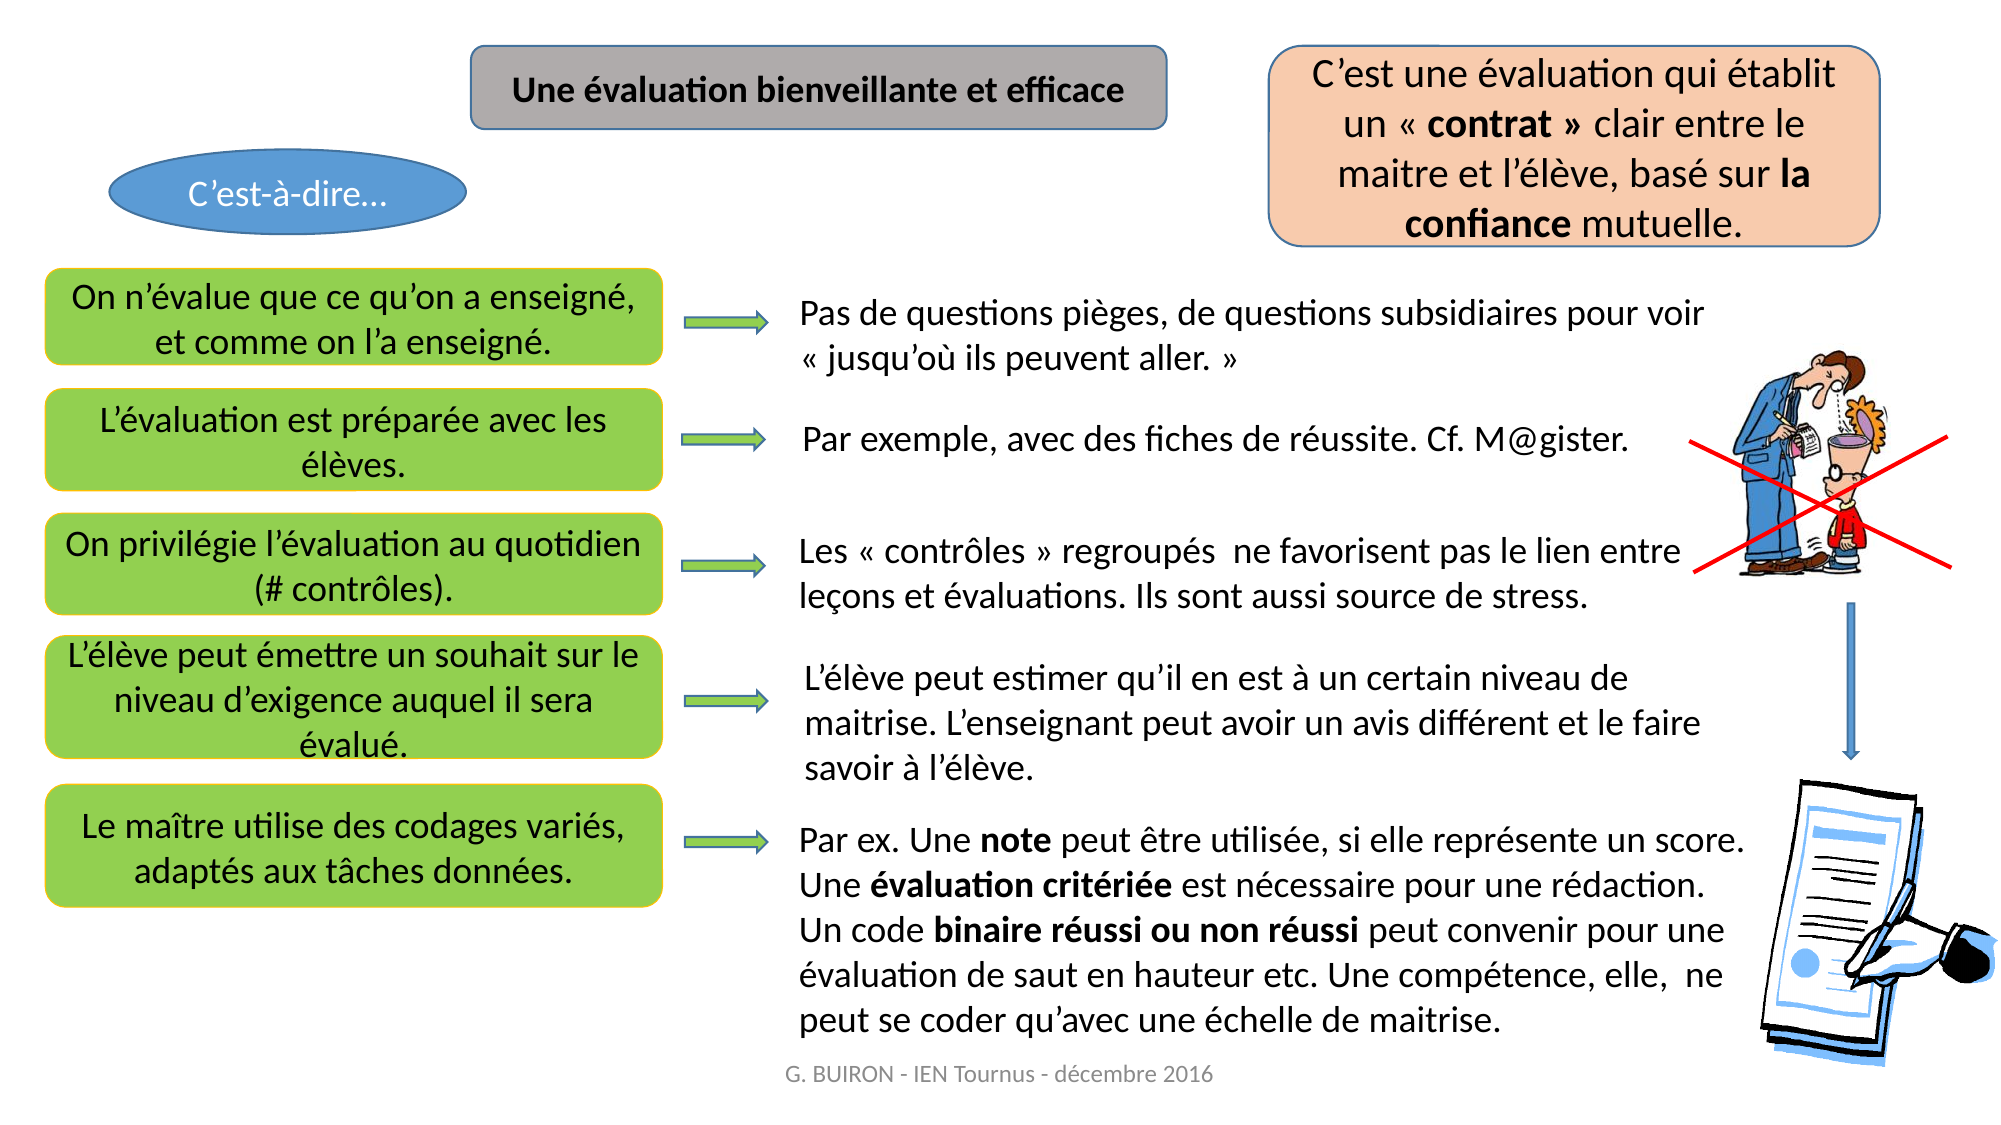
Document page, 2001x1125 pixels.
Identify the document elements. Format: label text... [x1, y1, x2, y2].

picture [1730, 343, 1891, 501]
text_box L’élève peut estimer qu’il en est à un certain niveau de maitrise. L’enseignant peut avoir un avis différent et le faire savoir à l’élève. [789, 645, 1779, 795]
picture [1730, 464, 1814, 549]
text_box Une évaluation bienveillante et efficace [470, 45, 1167, 130]
text_box Le maître utilise des codages variés, adaptés aux tâches données. [45, 784, 663, 908]
text_box Les « contrôles » regroupés ne favorisent pas le lien entre leçons et évaluations. Ils sont aussi source de stress. [784, 518, 1774, 624]
text_box On n’évalue que ce qu’on a enseigné, et comme on l’a enseigné. [45, 268, 663, 365]
text_box [684, 690, 768, 712]
text_box C’est-à-dire… [109, 149, 466, 235]
text_box [684, 312, 768, 333]
text_box C’est une évaluation qui établit un « contrat » clair entre le maitre et l’élève, basé sur la confiance mutuelle. [1268, 45, 1880, 247]
text_box [682, 429, 765, 450]
text_box L’évaluation est préparée avec les élèves. [45, 388, 663, 491]
text_box Pas de questions pièges, de questions subsidiaires pour voir « jusqu’où ils peuvent aller. » [784, 280, 1727, 386]
text_box On privilégie l’évaluation au quotidien (# contrôles). [45, 513, 663, 615]
text_box [1844, 603, 1858, 759]
footer G. BUIRON - IEN Tournus - décembre 2016 [662, 1042, 1338, 1103]
text_box Par exemple, avec des fiches de réussite. Cf. M@gister. [787, 406, 1730, 467]
text_box [684, 831, 768, 853]
text_box L’élève peut émettre un souhait sur le niveau d’exigence auquel il sera évalué. [45, 635, 663, 759]
picture [1760, 779, 1998, 1067]
picture [1730, 508, 1891, 578]
picture [1827, 470, 1891, 535]
text_box [682, 555, 765, 576]
text_box Par ex. Une note peut être utilisée, si elle représente un score. Une évaluation critériée est nécessaire pour une rédaction. Un code binaire réussi ou non réussi peut convenir pour une évaluation de saut en hauteur etc. Une compétence, elle, ne peut se coder qu’avec une échelle de maitrise. [784, 807, 1760, 1047]
